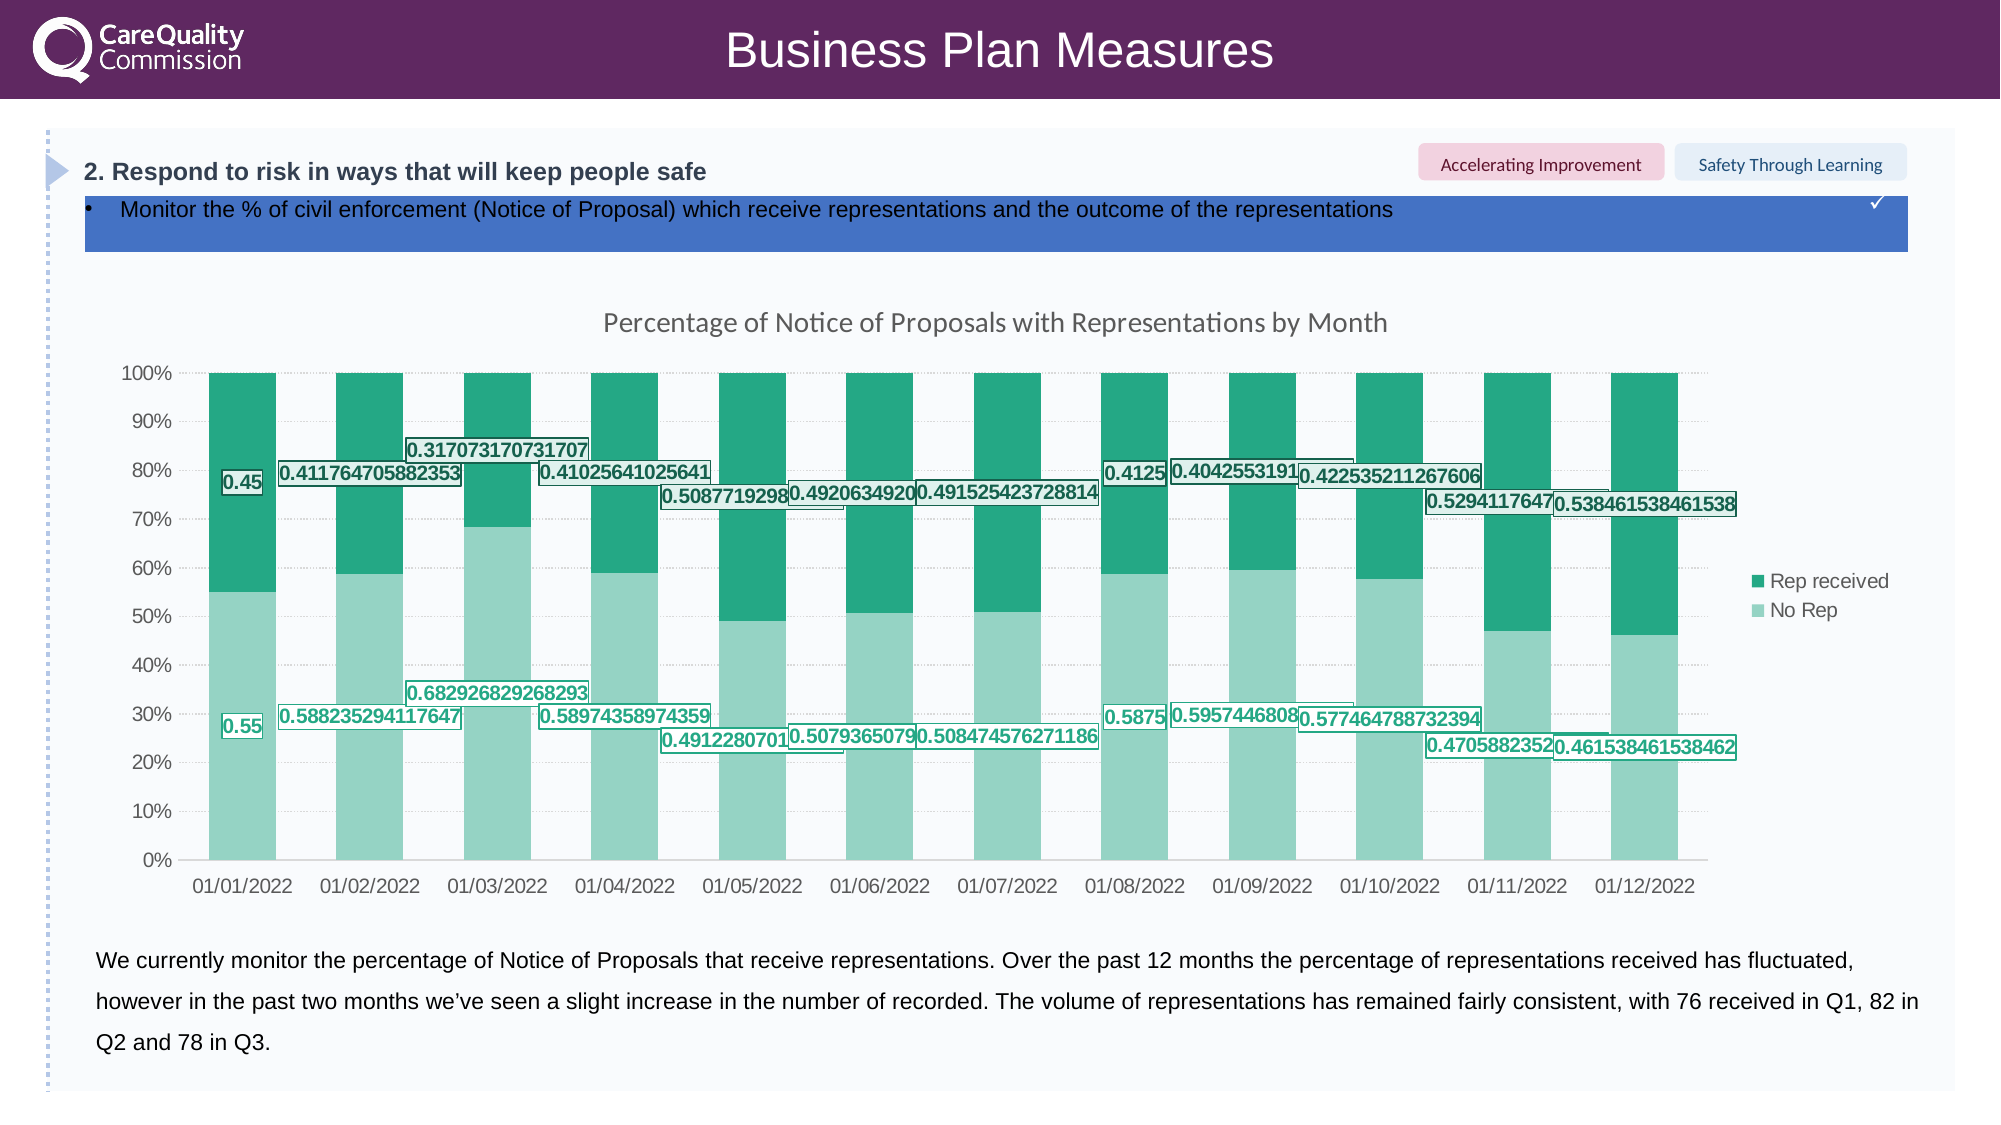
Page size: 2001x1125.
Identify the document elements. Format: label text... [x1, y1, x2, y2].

text_box We currently monitor the percentage of Notice of Proposals that receive representations. Over the past 12 months the percentage of representations received has fluctuated, however in the past two months we’ve seen a slight increase in the number of recorded. The volume of representations has remained fairly consistent, with 76 received in Q1, 82 in Q2 and 78 in Q3. [80, 923, 1941, 1059]
text_box Safety Through Learning [1674, 143, 1908, 181]
picture [32, 16, 245, 84]
text_box 2. Respond to risk in ways that will keep people safe [69, 147, 984, 194]
text_box [45, 128, 1955, 1091]
table_header Monitor the % of civil enforcement (Notice of Proposal) which receive representations and the outcome of the representations [85, 196, 1848, 252]
table_header  [1848, 196, 1908, 252]
text_box Business Plan Measures [641, 9, 1358, 86]
text_box Accelerating Improvement [1418, 143, 1665, 181]
text_box [0, 0, 2000, 99]
chart [84, 280, 1909, 911]
